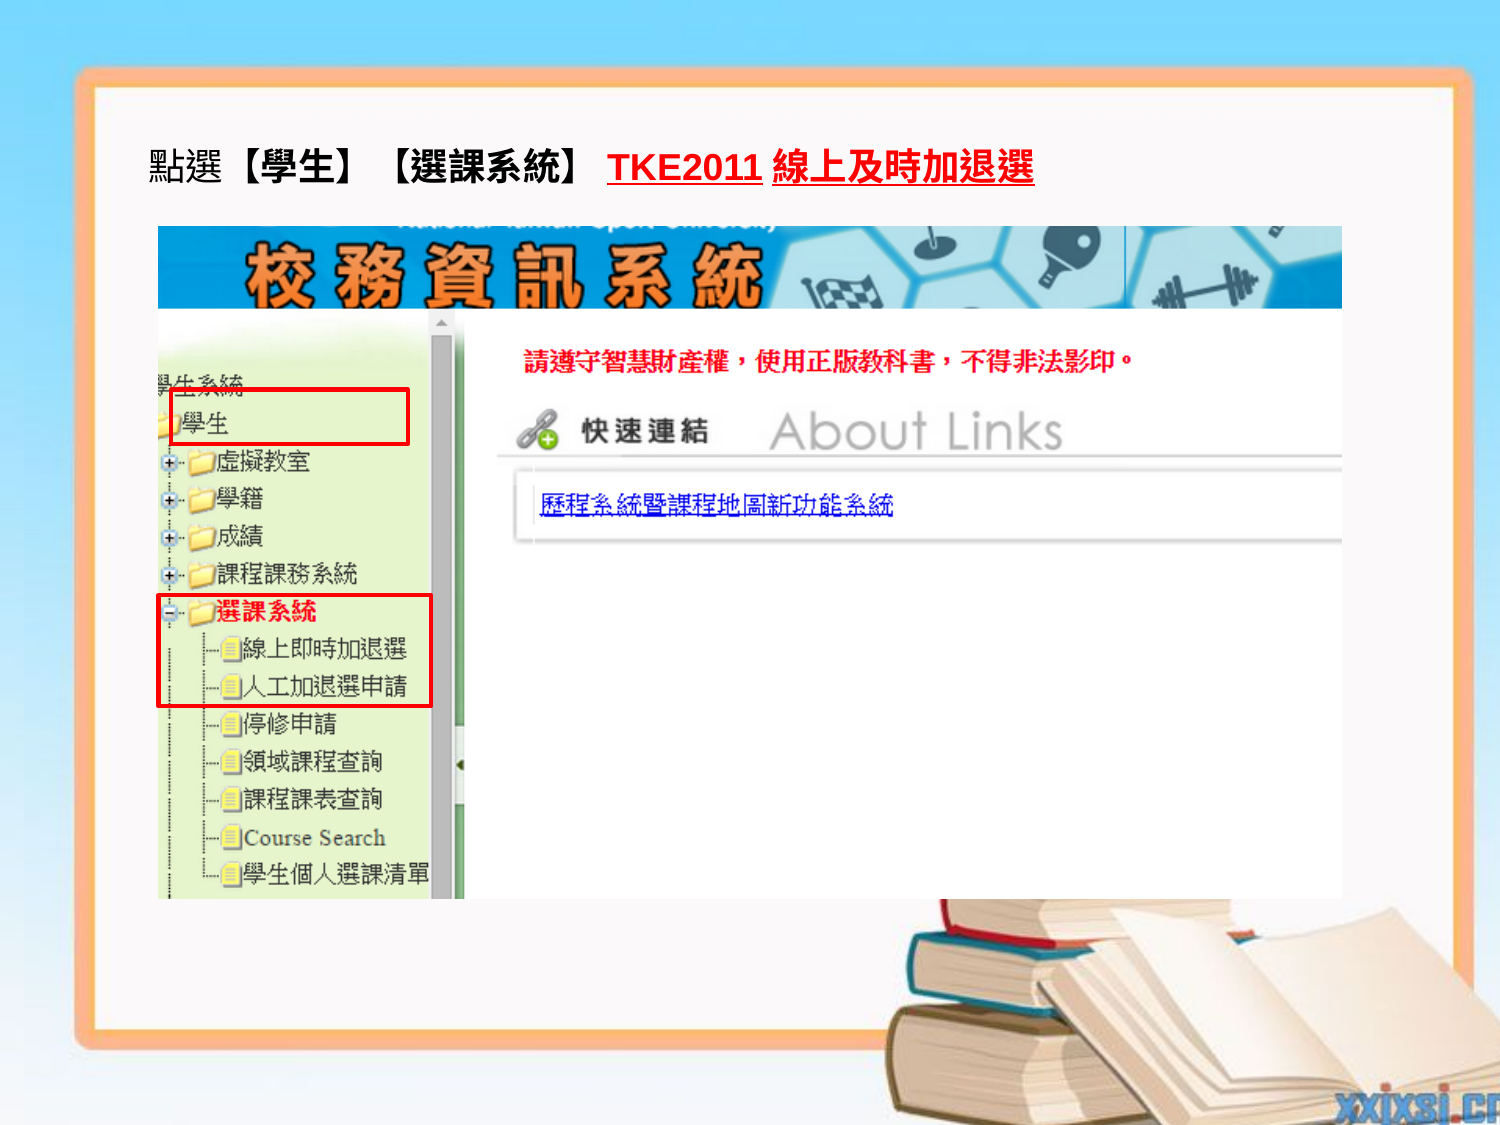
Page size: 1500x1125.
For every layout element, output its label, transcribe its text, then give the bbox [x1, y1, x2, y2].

text_box 點選【學生】【選課系統】TKE2011線上及時加退選 [133, 136, 1066, 196]
picture [0, 0, 1500, 1125]
